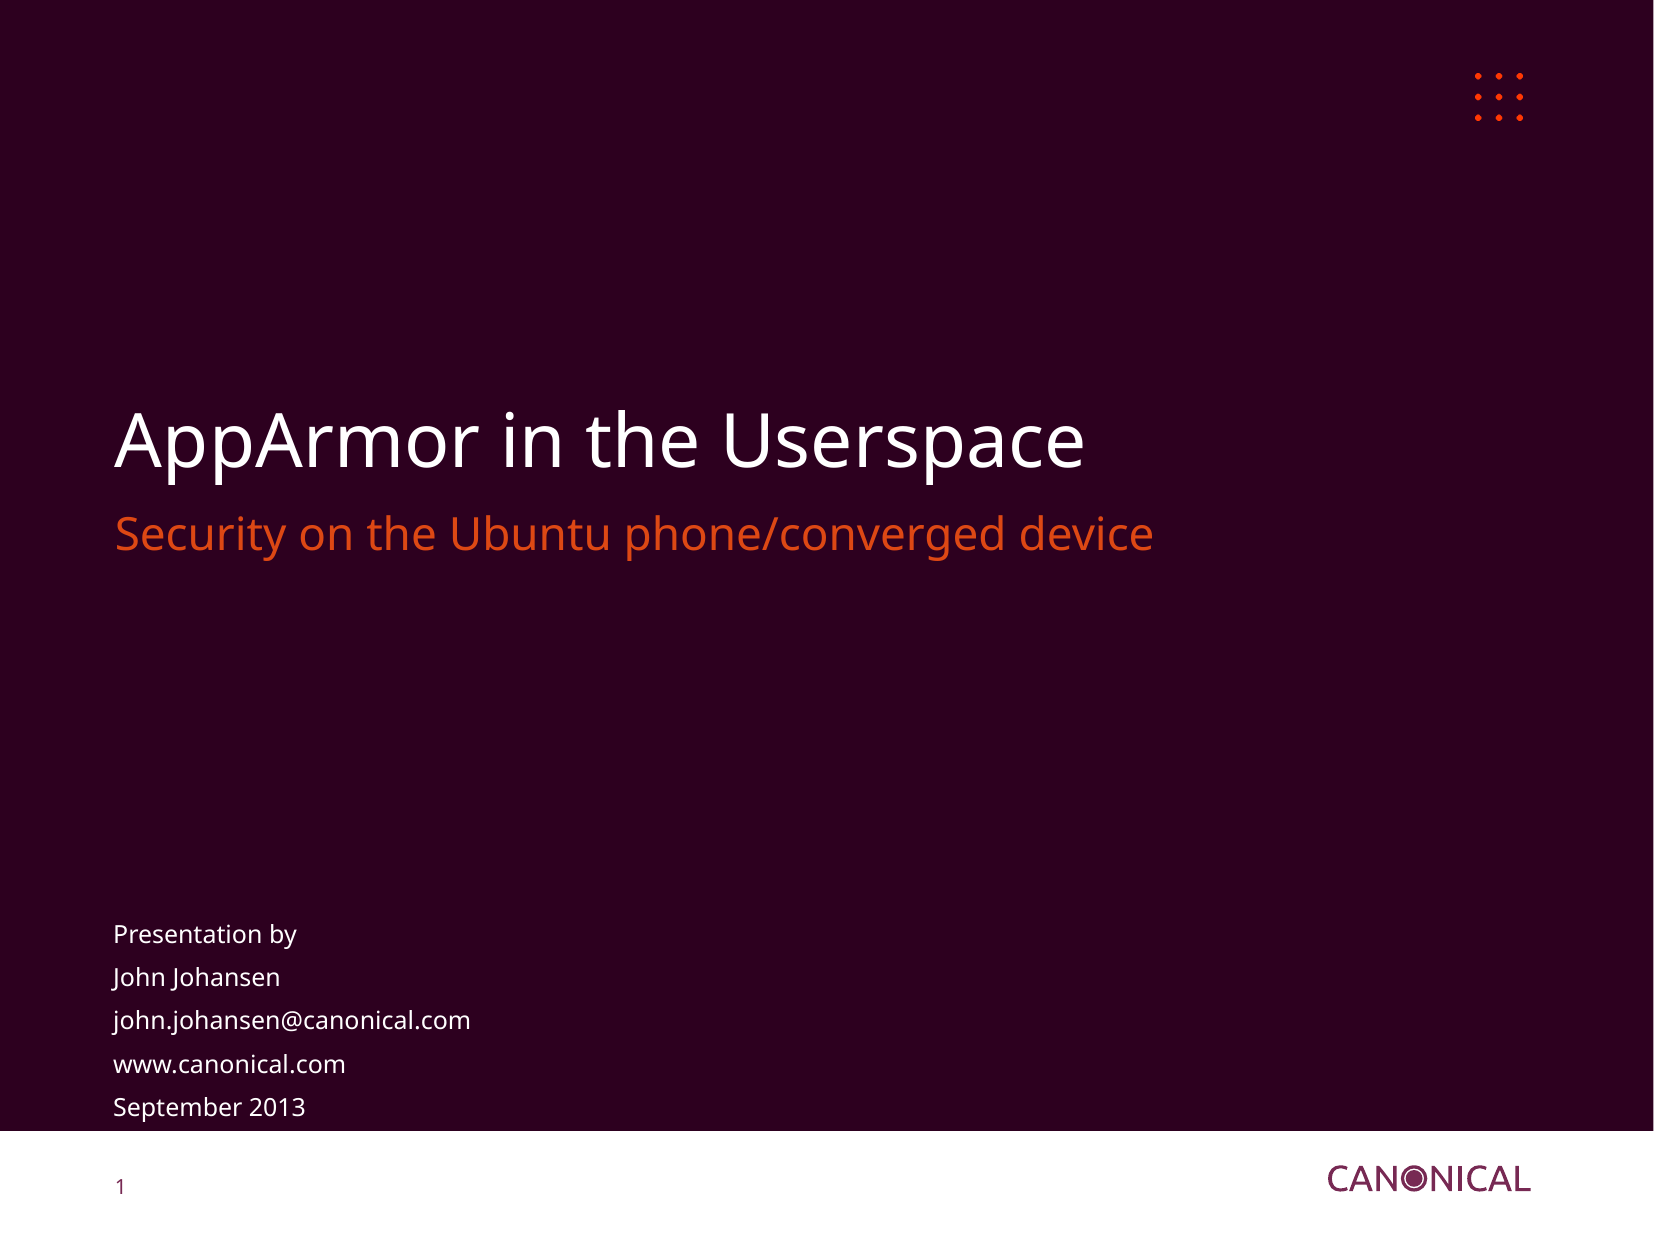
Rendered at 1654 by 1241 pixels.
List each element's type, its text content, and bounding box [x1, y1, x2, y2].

title AppArmor in the Userspace Security on the Ubuntu phone/converged device [114, 293, 1293, 637]
list Presentation by John Johansen john.johansen@canonical.com www.canonical.com September 2013 [113, 913, 817, 1171]
picture [0, 0, 1654, 1131]
